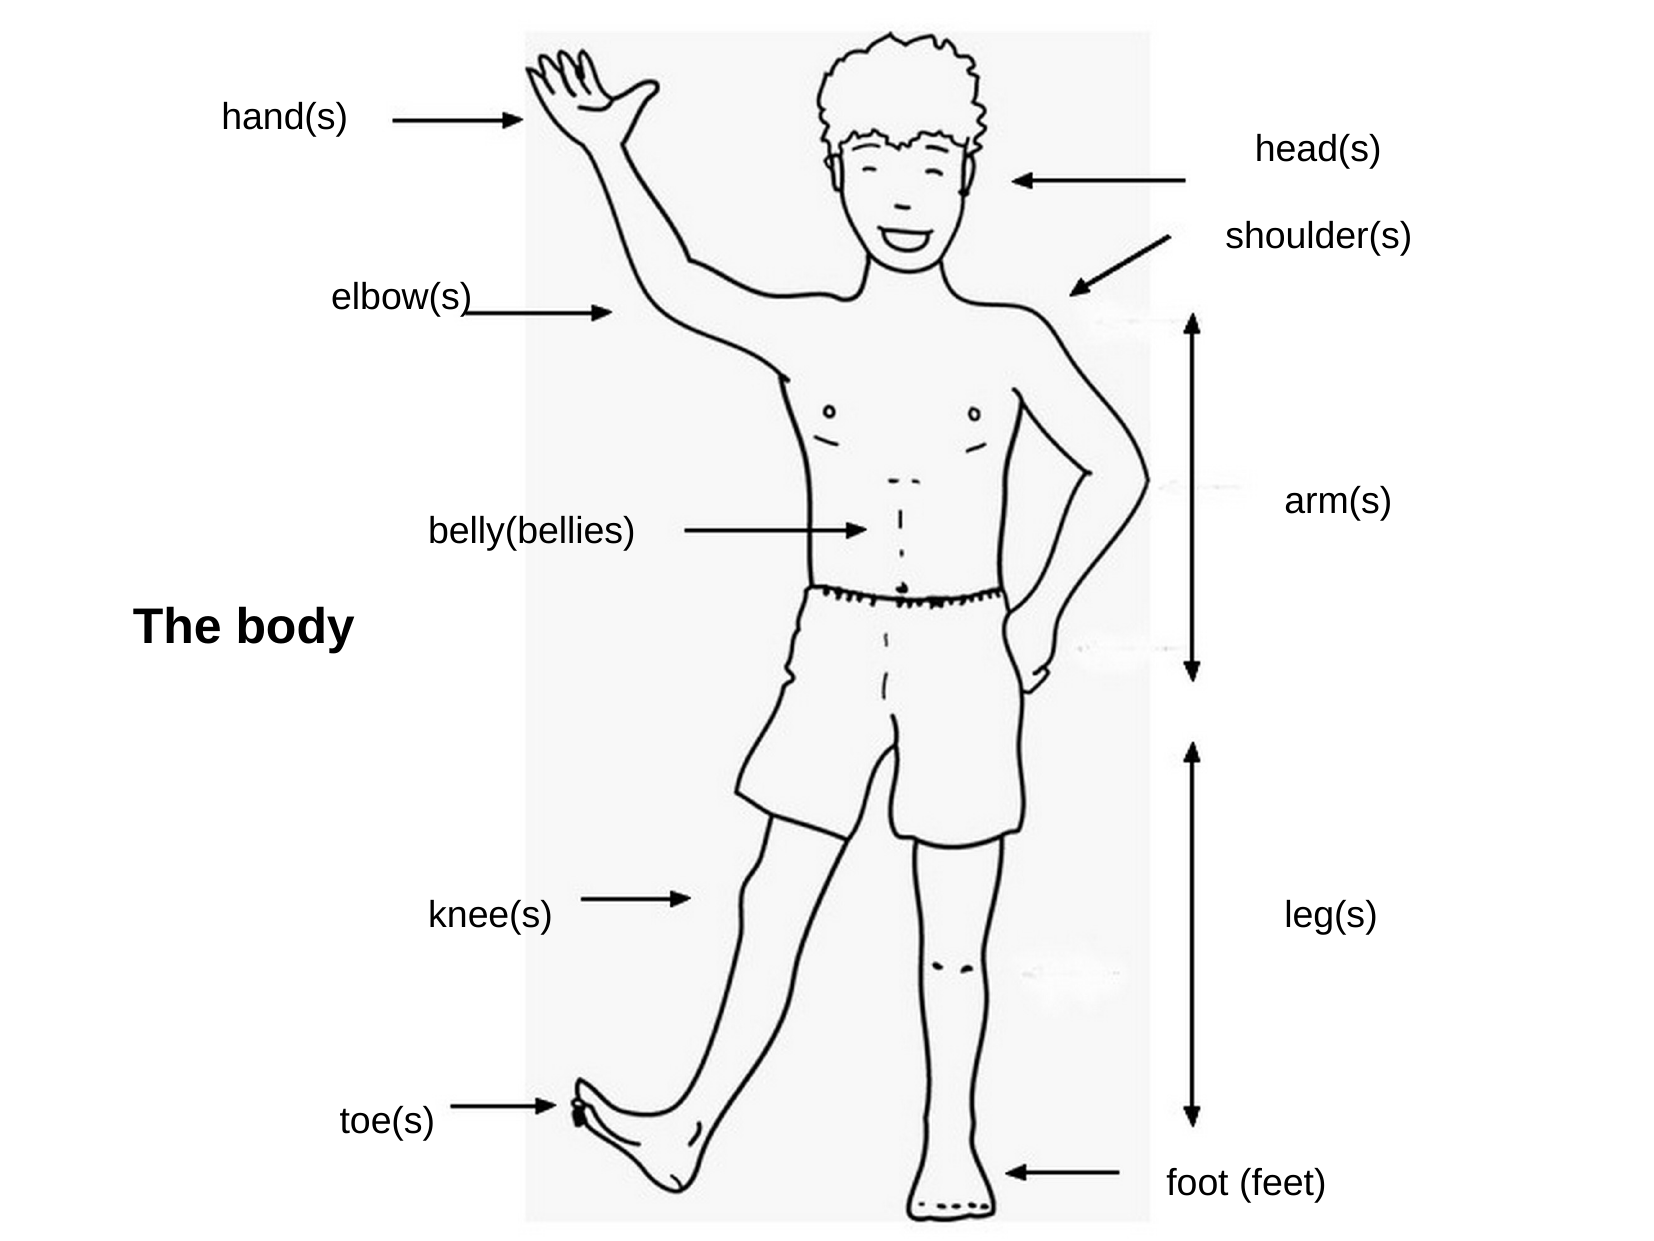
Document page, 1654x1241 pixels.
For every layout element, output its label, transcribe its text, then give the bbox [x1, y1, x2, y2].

text_box knee(s) [413, 885, 568, 943]
text_box belly(bellies) [413, 501, 651, 559]
text_box shoulder(s) [1210, 206, 1428, 264]
text_box head(s) [1240, 120, 1397, 178]
text_box foot (feet) [1151, 1153, 1342, 1211]
text_box arm(s) [1269, 472, 1408, 530]
text_box hand(s) [206, 88, 364, 146]
text_box leg(s) [1269, 885, 1393, 943]
text_box elbow(s) [316, 267, 487, 325]
picture [10, 7, 1654, 1241]
text_box The body [118, 590, 370, 663]
text_box toe(s) [324, 1092, 451, 1150]
